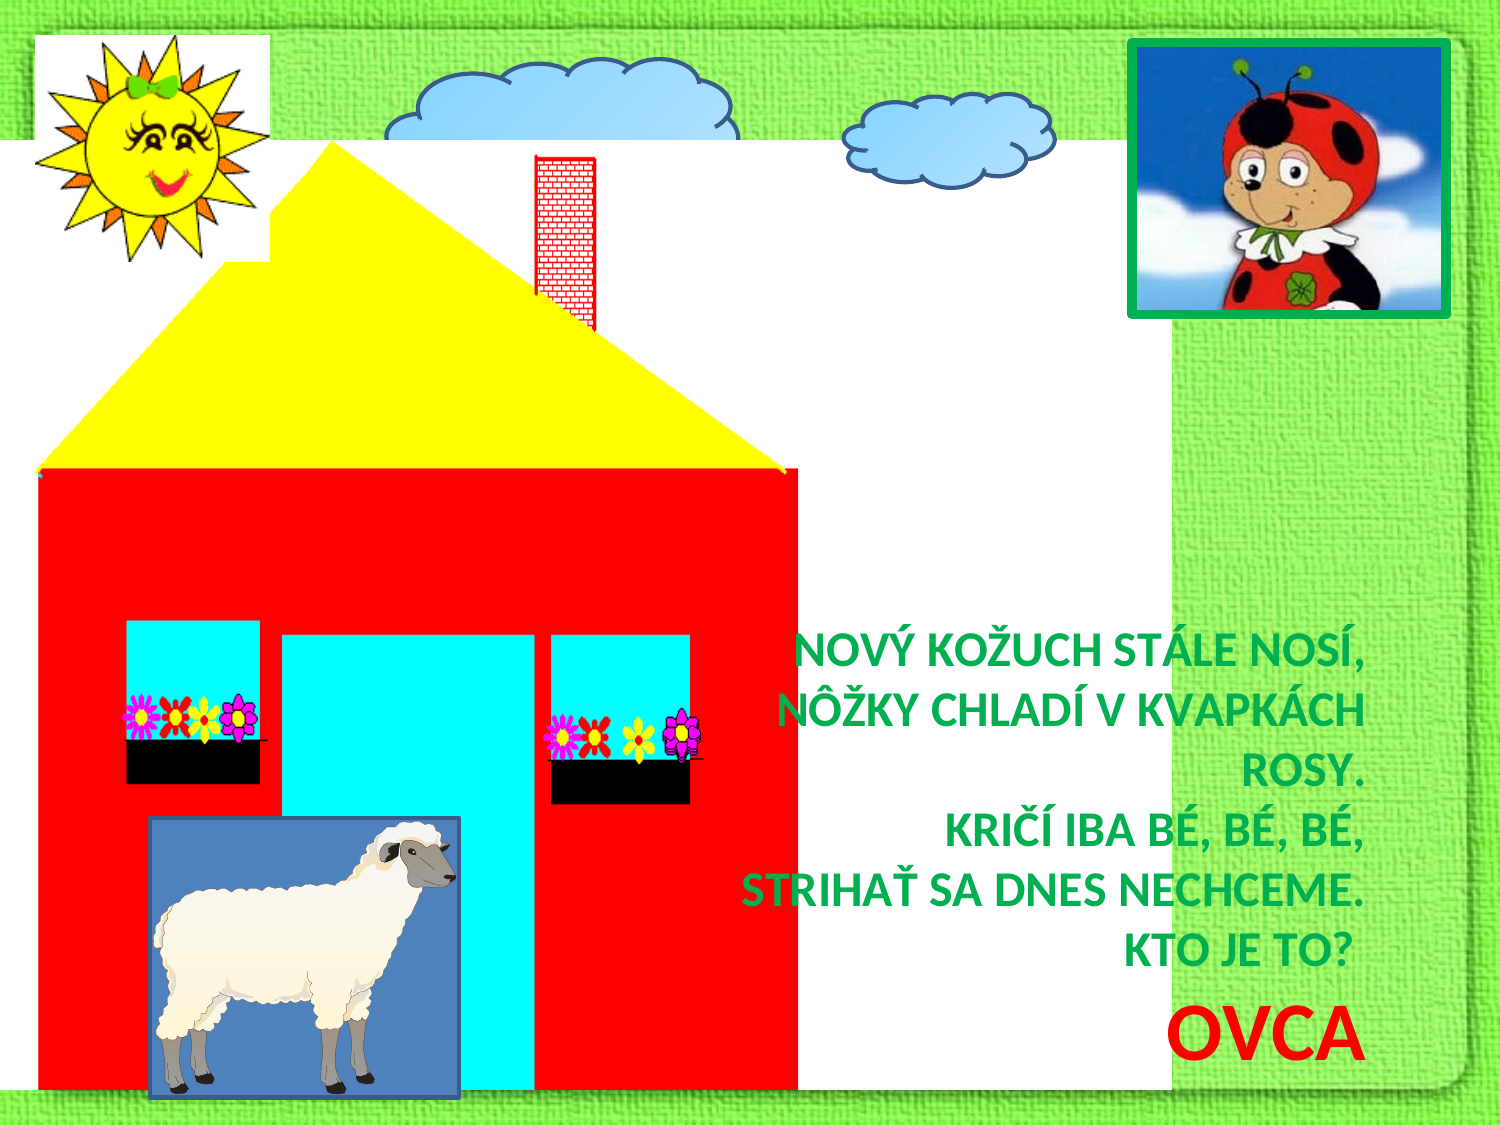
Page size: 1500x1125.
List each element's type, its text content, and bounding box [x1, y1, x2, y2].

chart [152, 820, 458, 1096]
text_box NOVÝ KOŽUCH STÁLE NOSÍ, NÔŽKY CHLADÍ V KVAPKÁCH ROSY. KRIČÍ IBA BÉ, BÉ, BÉ, STRIHAŤ SA DNES NECHCEME. KTO JE TO? OVCA [726, 609, 1406, 1084]
picture [1136, 46, 1442, 310]
text_box [843, 94, 1055, 188]
picture [0, 35, 1172, 1090]
text_box [386, 59, 739, 140]
